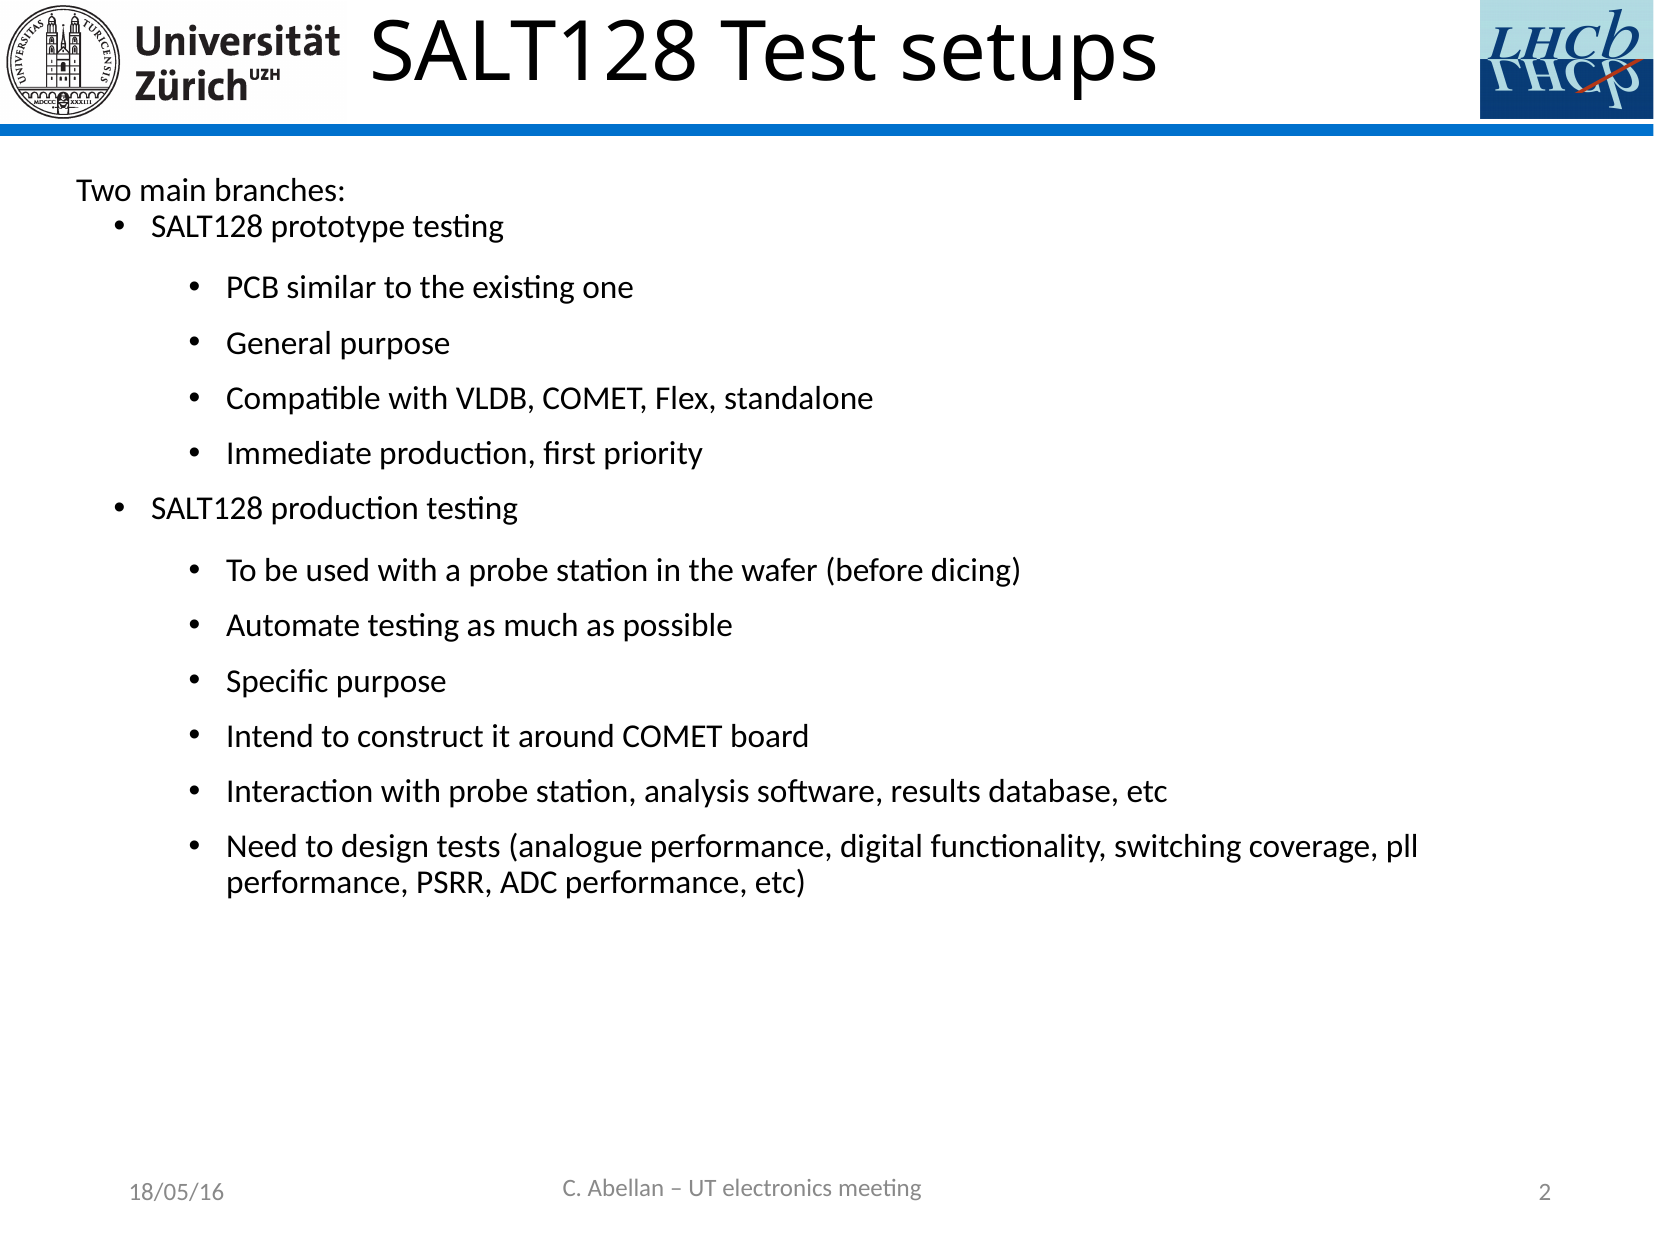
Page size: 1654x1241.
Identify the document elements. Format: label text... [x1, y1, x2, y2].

title SALT128 Test setups [354, 1, 1477, 107]
picture [1480, 0, 1654, 119]
list Two main branches: SALT128 prototype testing PCB similar to the existing one General purpose Compatible with VLDB, COMET, Flex, standalone Immediate production, first priority SALT128 production testing To be used with a probe station in the wafer (before dicing) Automate testing as much as possible Specific purpose Intend to construct it around COMET board Interaction with probe station, analysis software, results database, etc Need to design tests (analogue performance, digital functionality, switching coverage, pll performance, PSRR, ADC performance, etc) [23, 165, 1607, 1170]
picture [0, 1, 347, 124]
